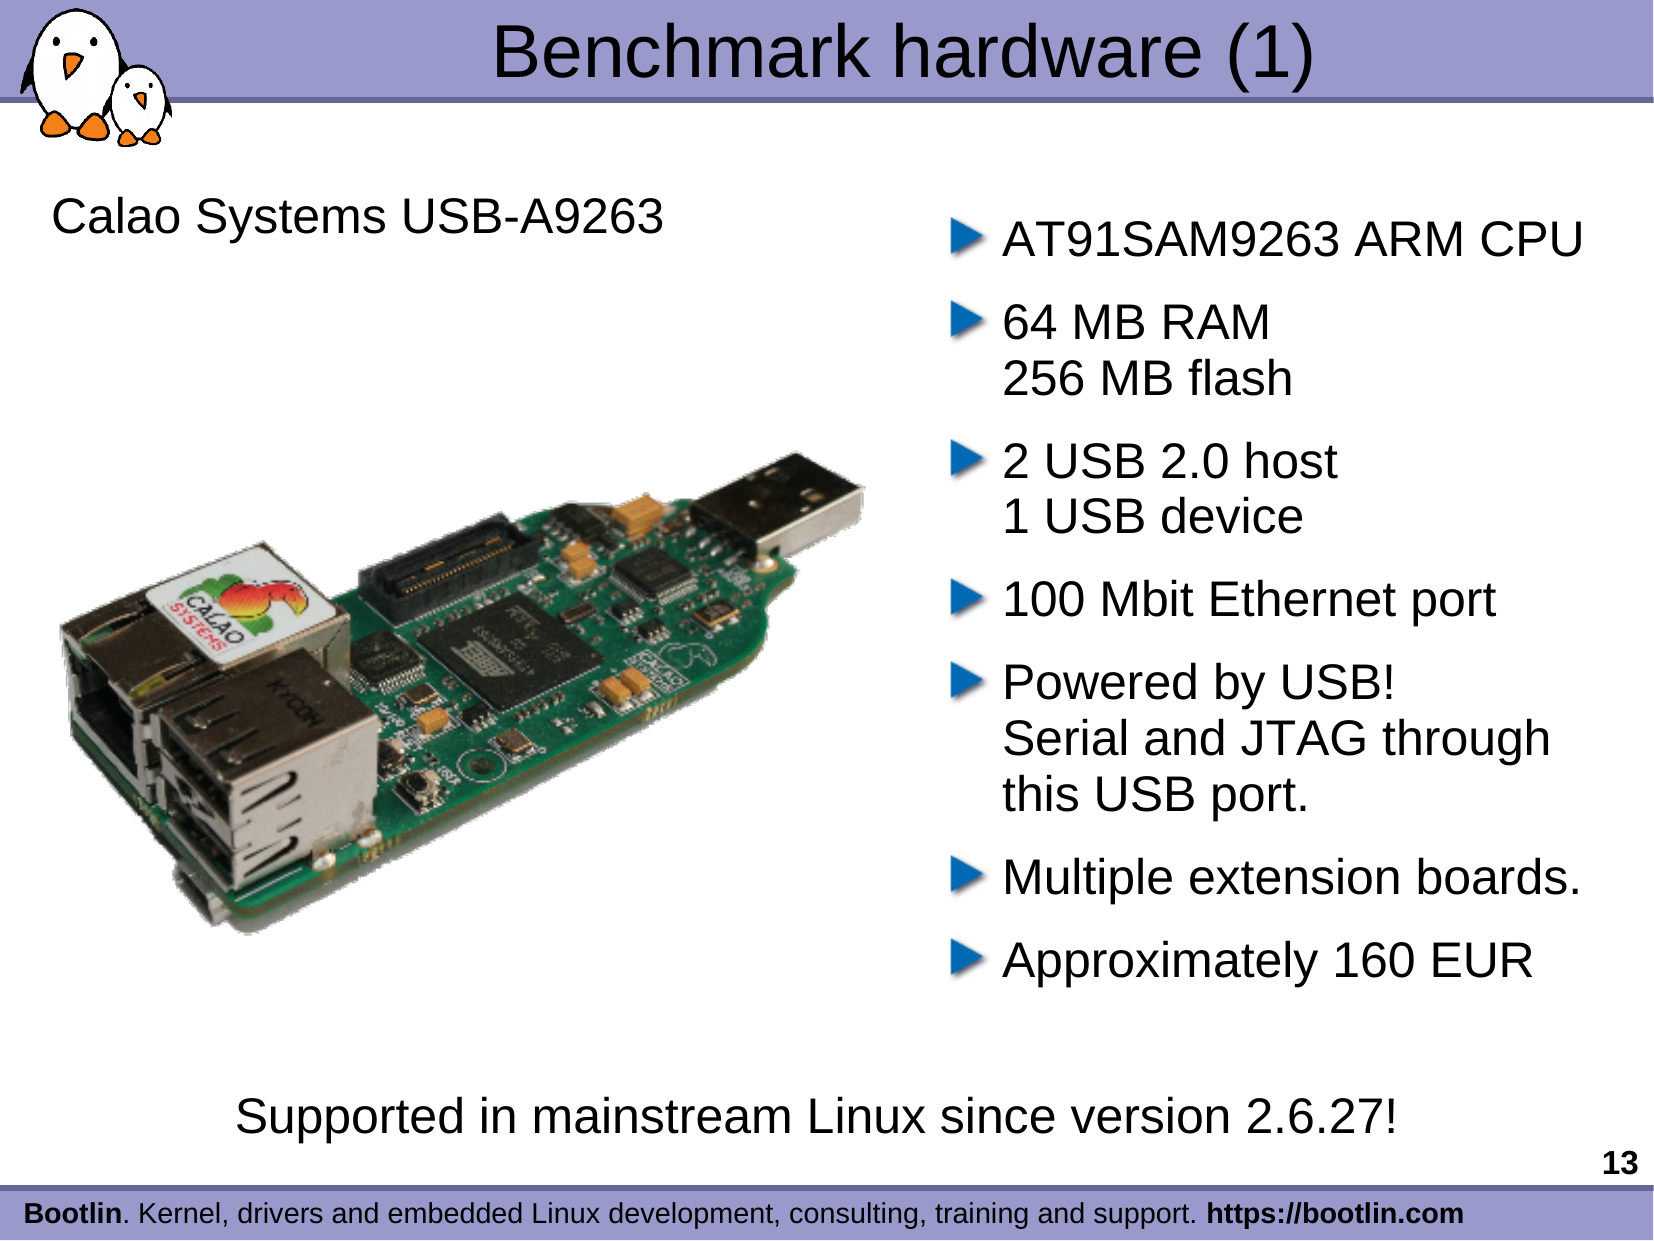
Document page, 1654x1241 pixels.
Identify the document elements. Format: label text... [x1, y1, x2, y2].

picture [42, 437, 876, 951]
text_box Supported in mainstream Linux since version 2.6.27! [234, 1088, 1400, 1151]
list AT91SAM9263 ARM CPU 64 MB RAM 256 MB flash 2 USB 2.0 host 1 USB device 100 Mbit Ethernet port Powered by USB! Serial and JTAG through this USB port. Multiple extension boards. Approximately 160 EUR [931, 211, 1623, 1061]
title Benchmark hardware (1) [178, 5, 1631, 97]
text_box Calao Systems USB-A9263 [50, 188, 665, 251]
picture [20, 8, 172, 147]
